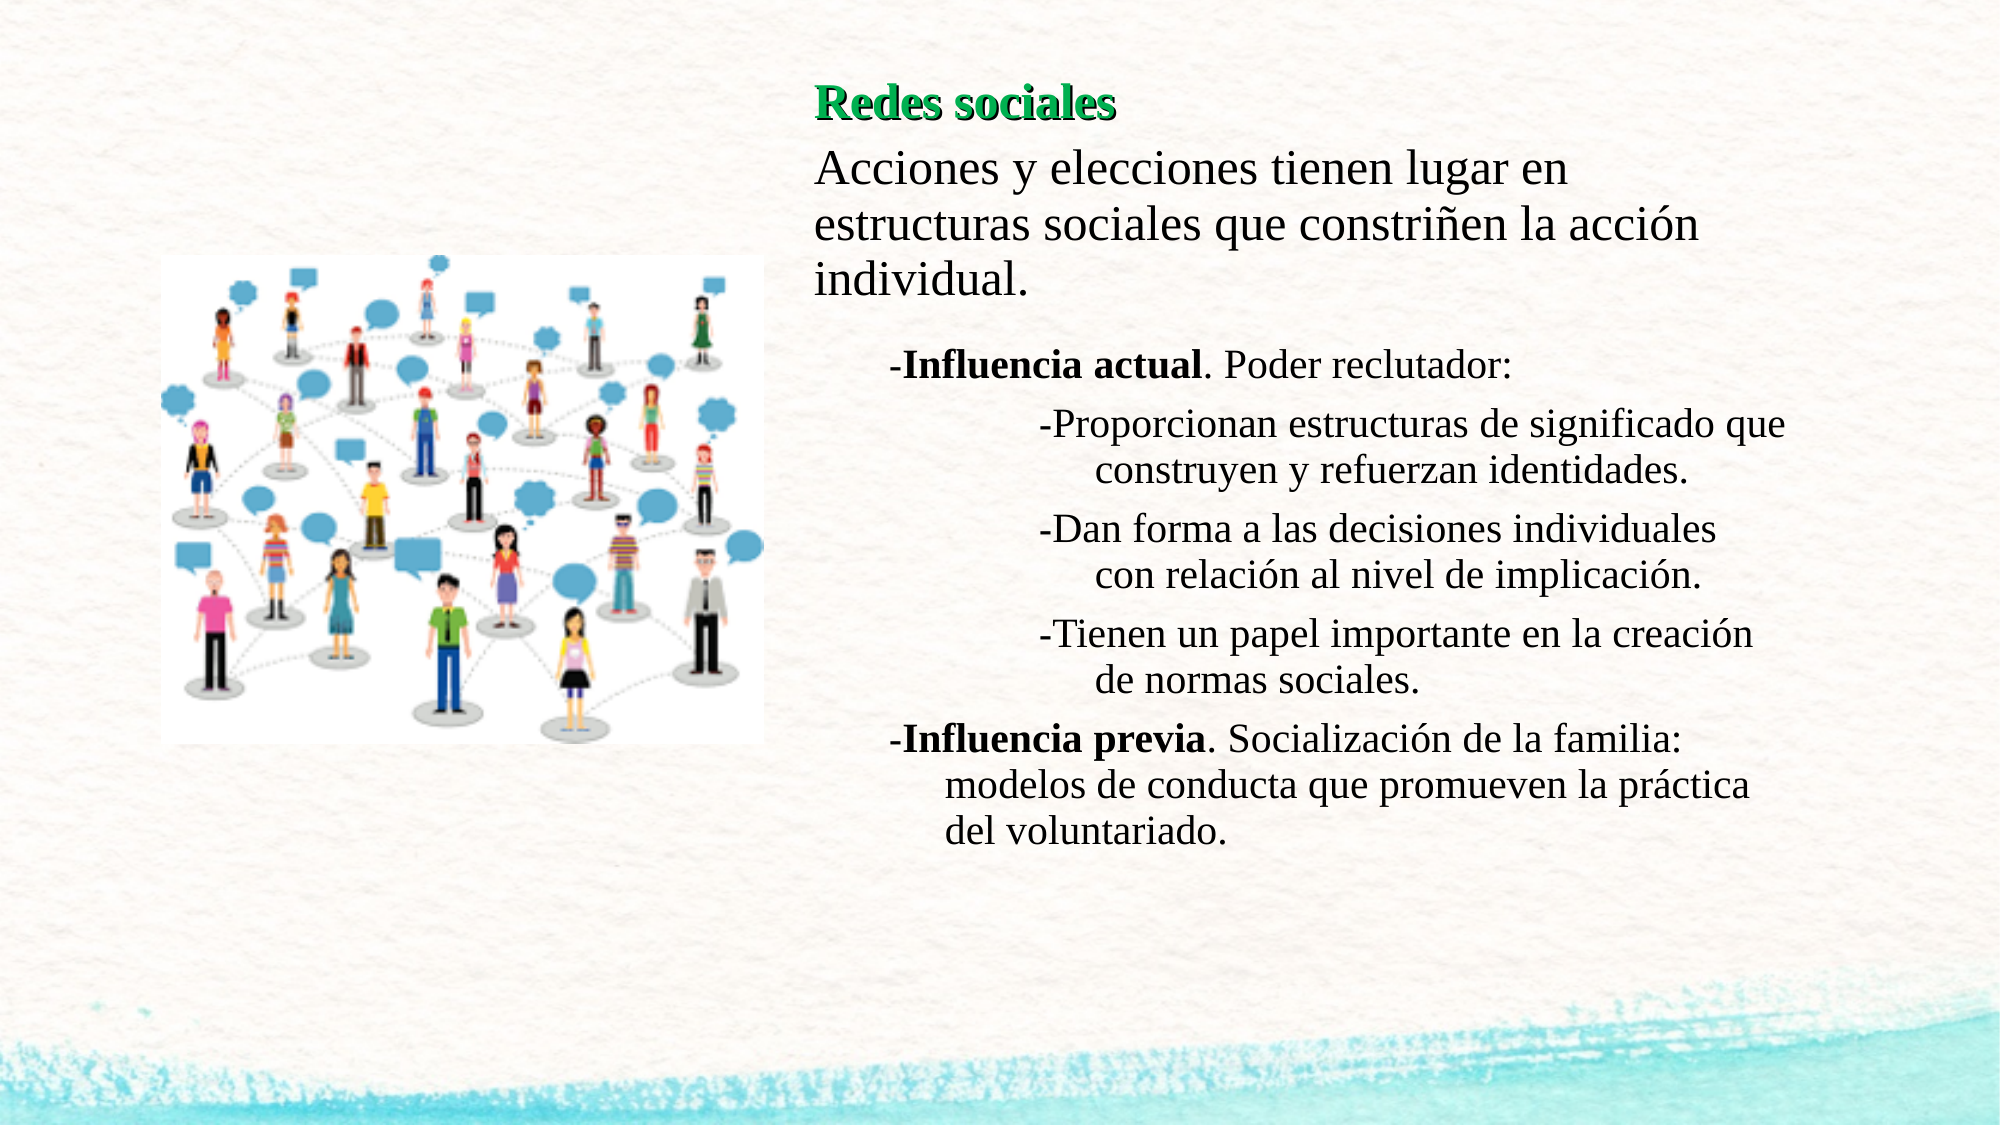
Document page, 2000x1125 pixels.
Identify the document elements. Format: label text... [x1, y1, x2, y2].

text_box Redes sociales Acciones y elecciones tienen lugar en estructuras sociales que constriñen la acción individual. Influencia actual. Poder reclutador: Proporcionan estructuras de significado que construyen y refuerzan identidades. Dan forma a las decisiones individuales con relación al nivel de implicación. Tienen un papel importante en la creación de normas sociales. Influencia previa. Socialización de la familia: modelos de conducta que promueven la práctica del voluntariado. [799, 66, 1803, 980]
picture [0, 0, 2000, 1125]
